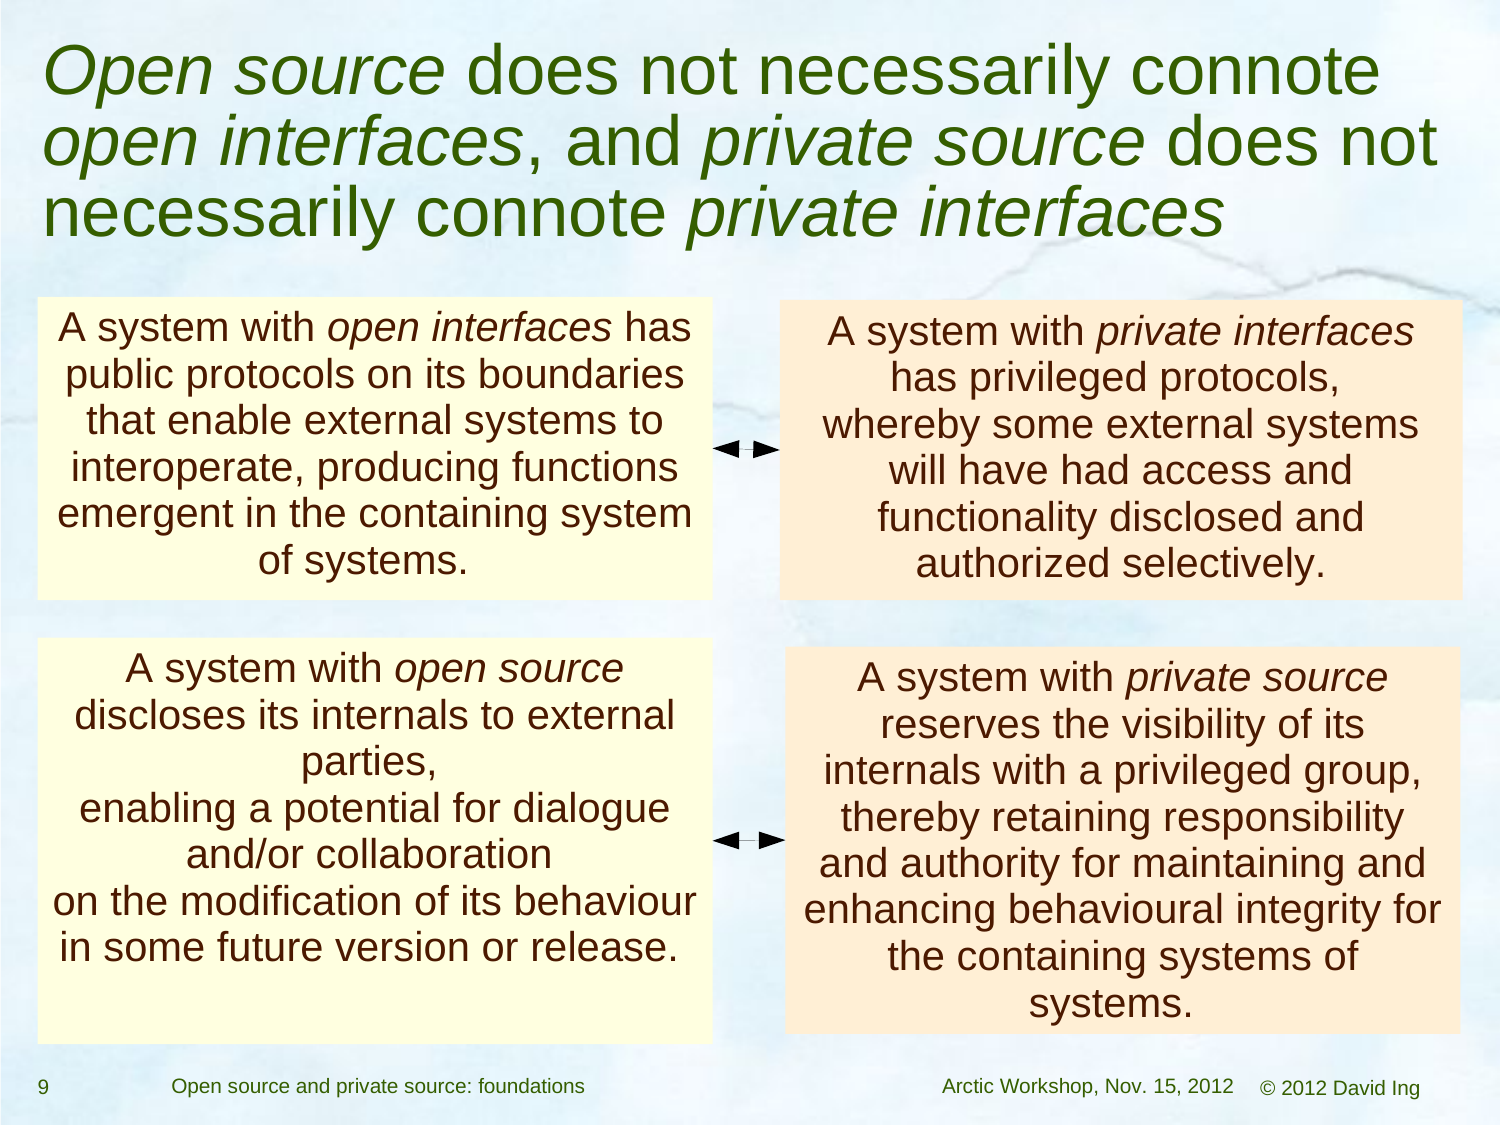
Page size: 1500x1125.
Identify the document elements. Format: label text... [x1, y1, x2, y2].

text_box A system with private source reserves the visibility of its internals with a privileged group, thereby retaining responsibility and authority for maintaining and enhancing behavioural integrity for the containing systems of systems. [785, 646, 1461, 1034]
text_box A system with open interfaces has public protocols on its boundaries that enable external systems to interoperate, producing functions emergent in the containing system of systems. [37, 296, 713, 601]
picture [0, 0, 1500, 1125]
title Open source does not necessarily connote open interfaces, and private source does not necessarily connote private interfaces [37, 37, 1463, 259]
text_box A system with private interfaces has privileged protocols, whereby some external systems will have had access and functionality disclosed and authorized selectively. [779, 299, 1463, 601]
text_box A system with open source discloses its internals to external parties, enabling a potential for dialogue and/or collaboration on the modification of its behaviour in some future version or release. [37, 637, 713, 1045]
